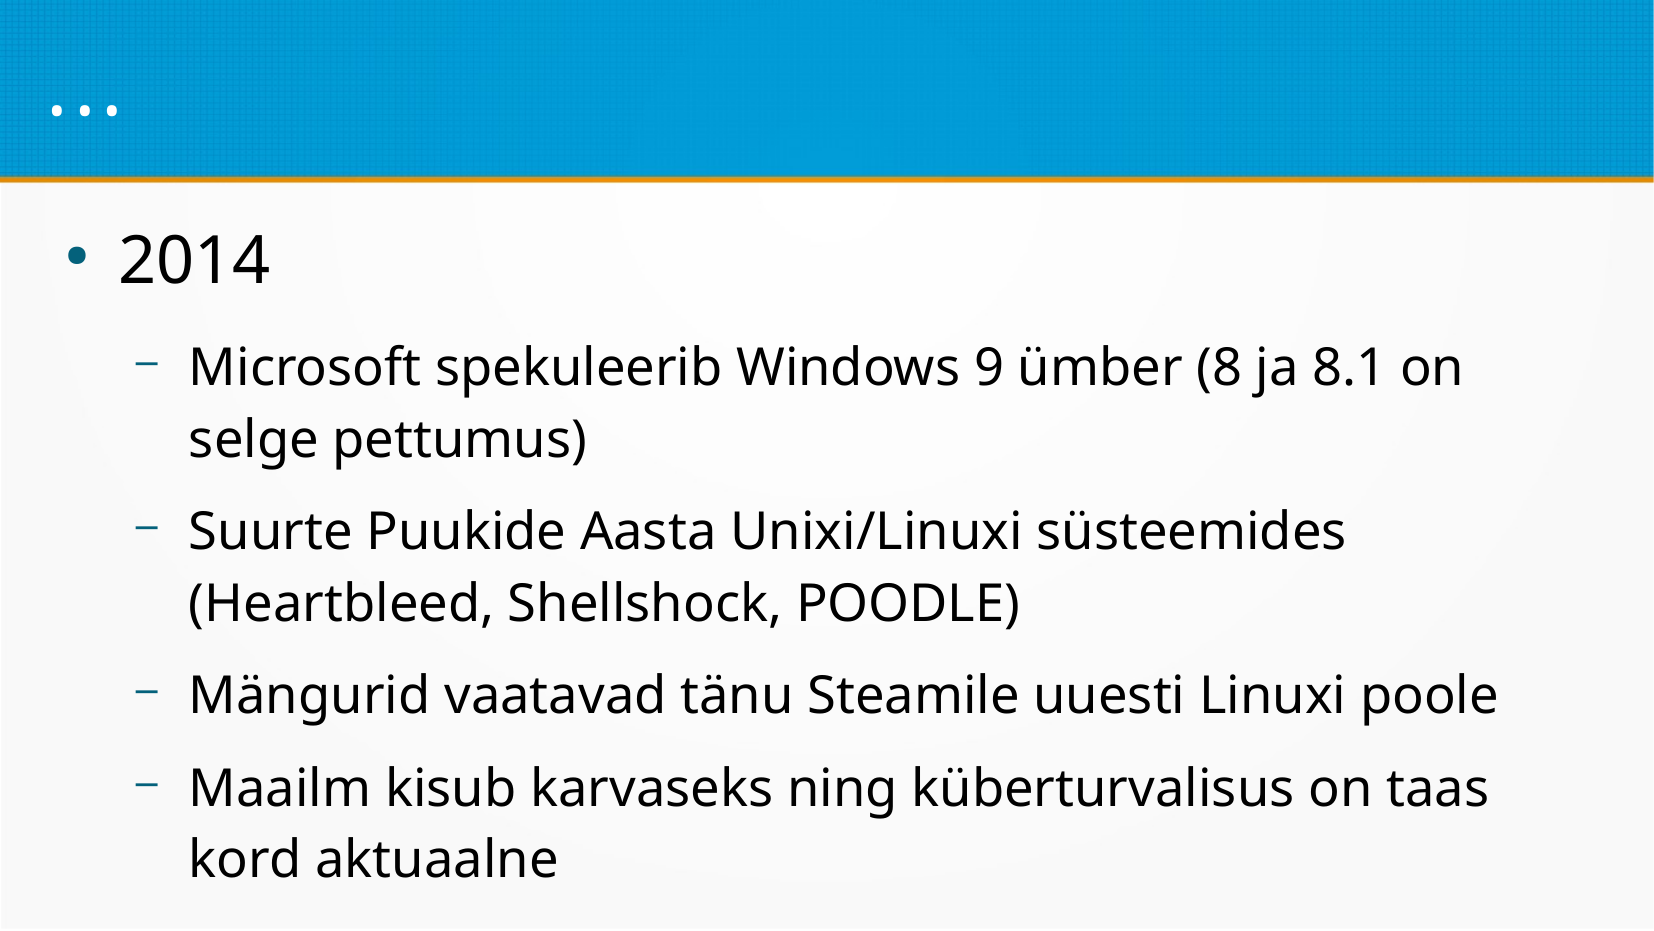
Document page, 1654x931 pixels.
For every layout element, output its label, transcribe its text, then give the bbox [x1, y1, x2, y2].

list 2014 Microsoft spekuleerib Windows 9 ümber (8 ja 8.1 on selge pettumus) Suurte Puukide Aasta Unixi/Linuxi süsteemides (Heartbleed, Shellshock, POODLE) Mängurid vaatavad tänu Steamile uuesti Linuxi poole Maailm kisub karvaseks ning küberturvalisus on taas kord aktuaalne [47, 212, 1607, 902]
picture [0, 175, 1654, 931]
title ... [43, 0, 1619, 149]
